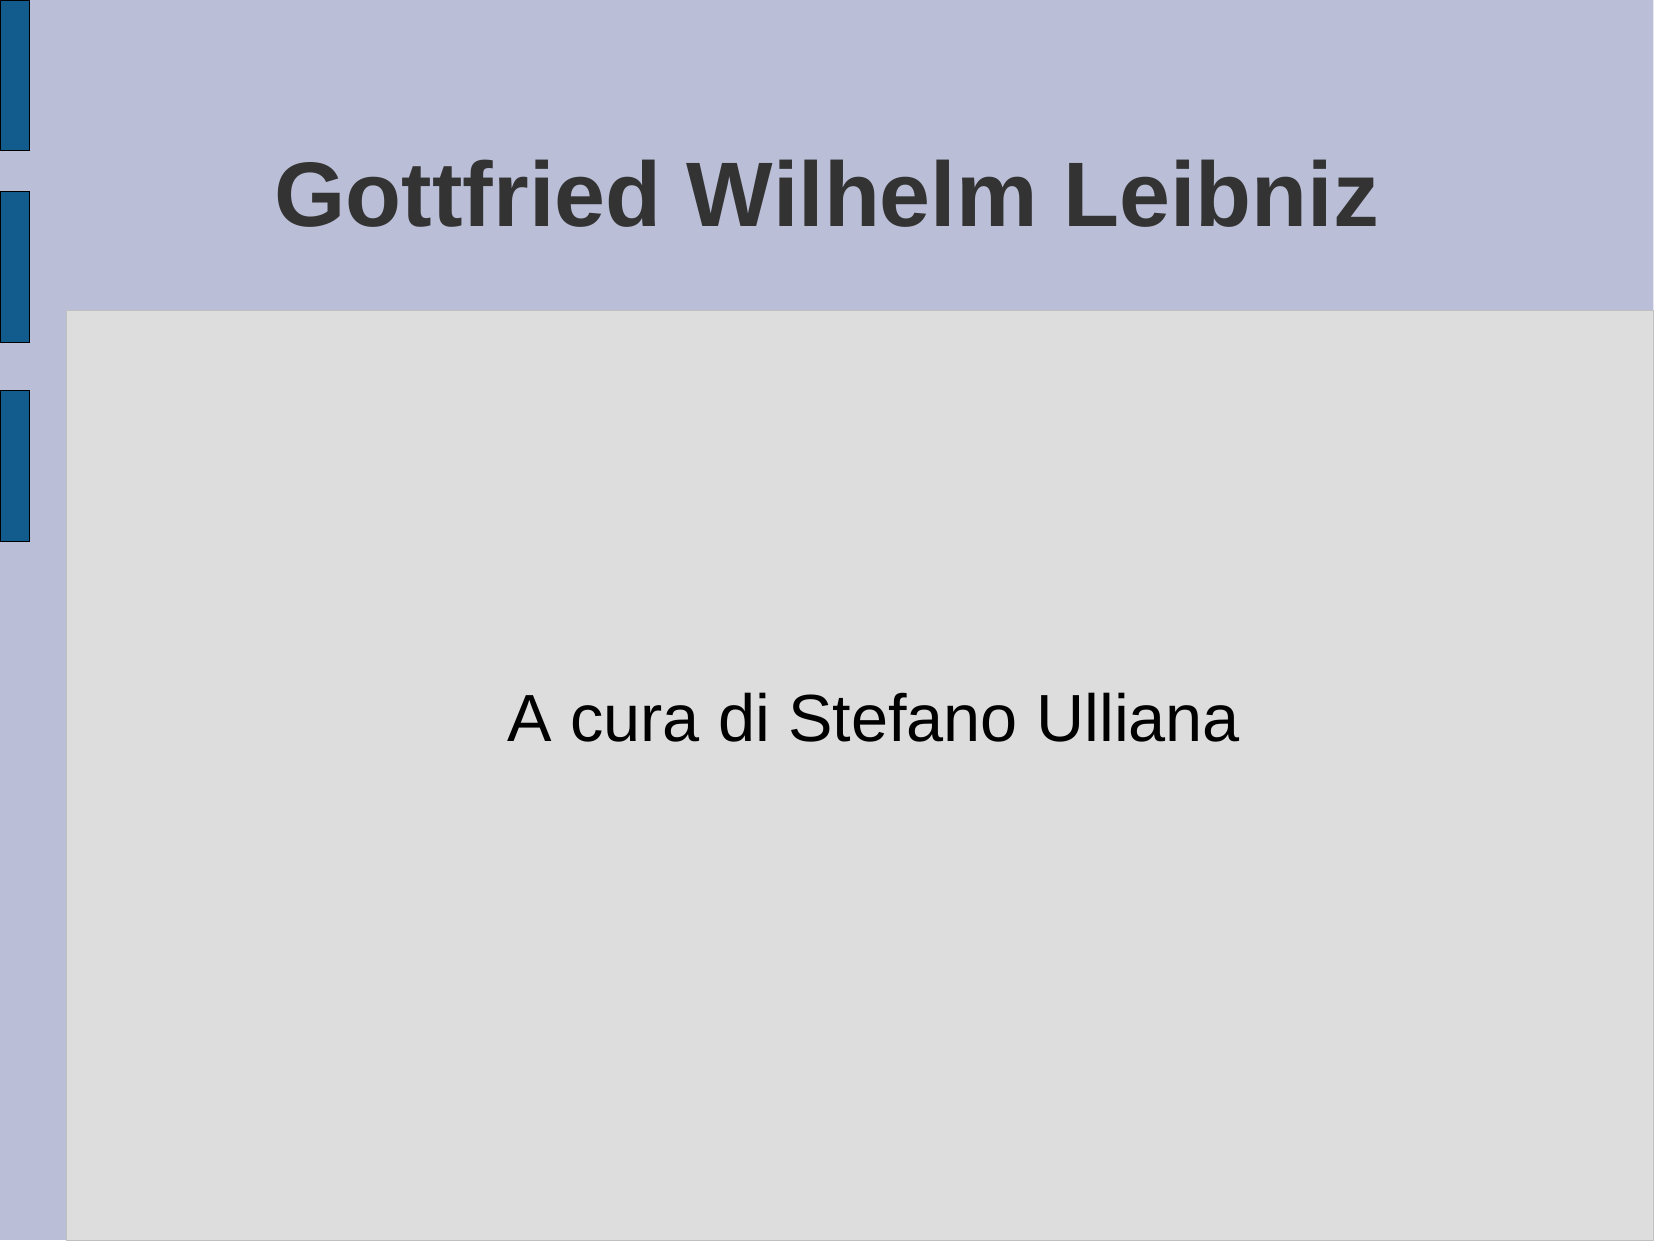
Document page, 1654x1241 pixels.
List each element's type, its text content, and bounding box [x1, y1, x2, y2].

title Gottfried Wilhelm Leibniz [121, 91, 1534, 299]
subtitle A cura di Stefano Ulliana [178, 364, 1570, 1147]
